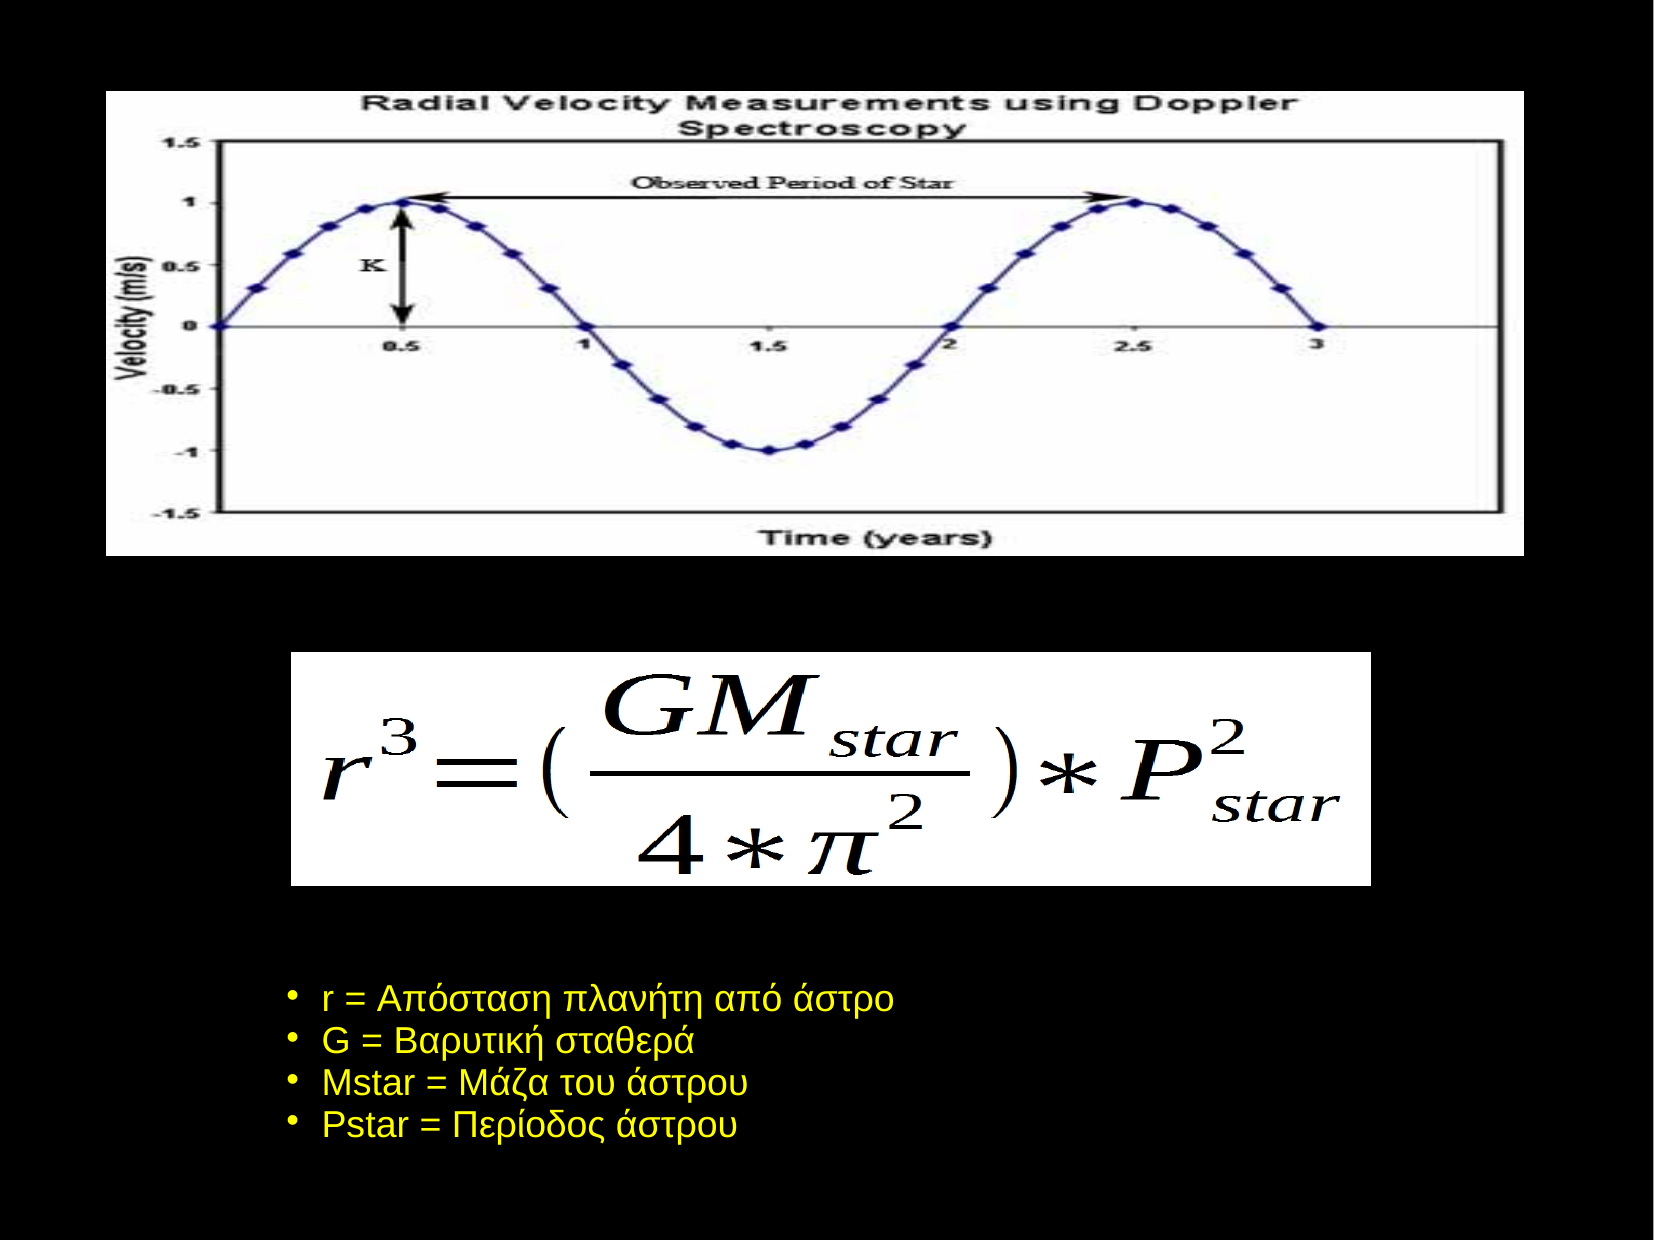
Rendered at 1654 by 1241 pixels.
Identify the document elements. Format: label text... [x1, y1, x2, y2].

text_box r = Απόσταση πλανήτη από άστρο G = Βαρυτική σταθερά Mstar = Μάζα του άστρου Pstar = Περίοδος άστρου [271, 968, 908, 1152]
title Διαδικασία (συνέχεια) [82, 49, 1571, 257]
picture [291, 652, 1371, 886]
picture [106, 91, 1524, 556]
